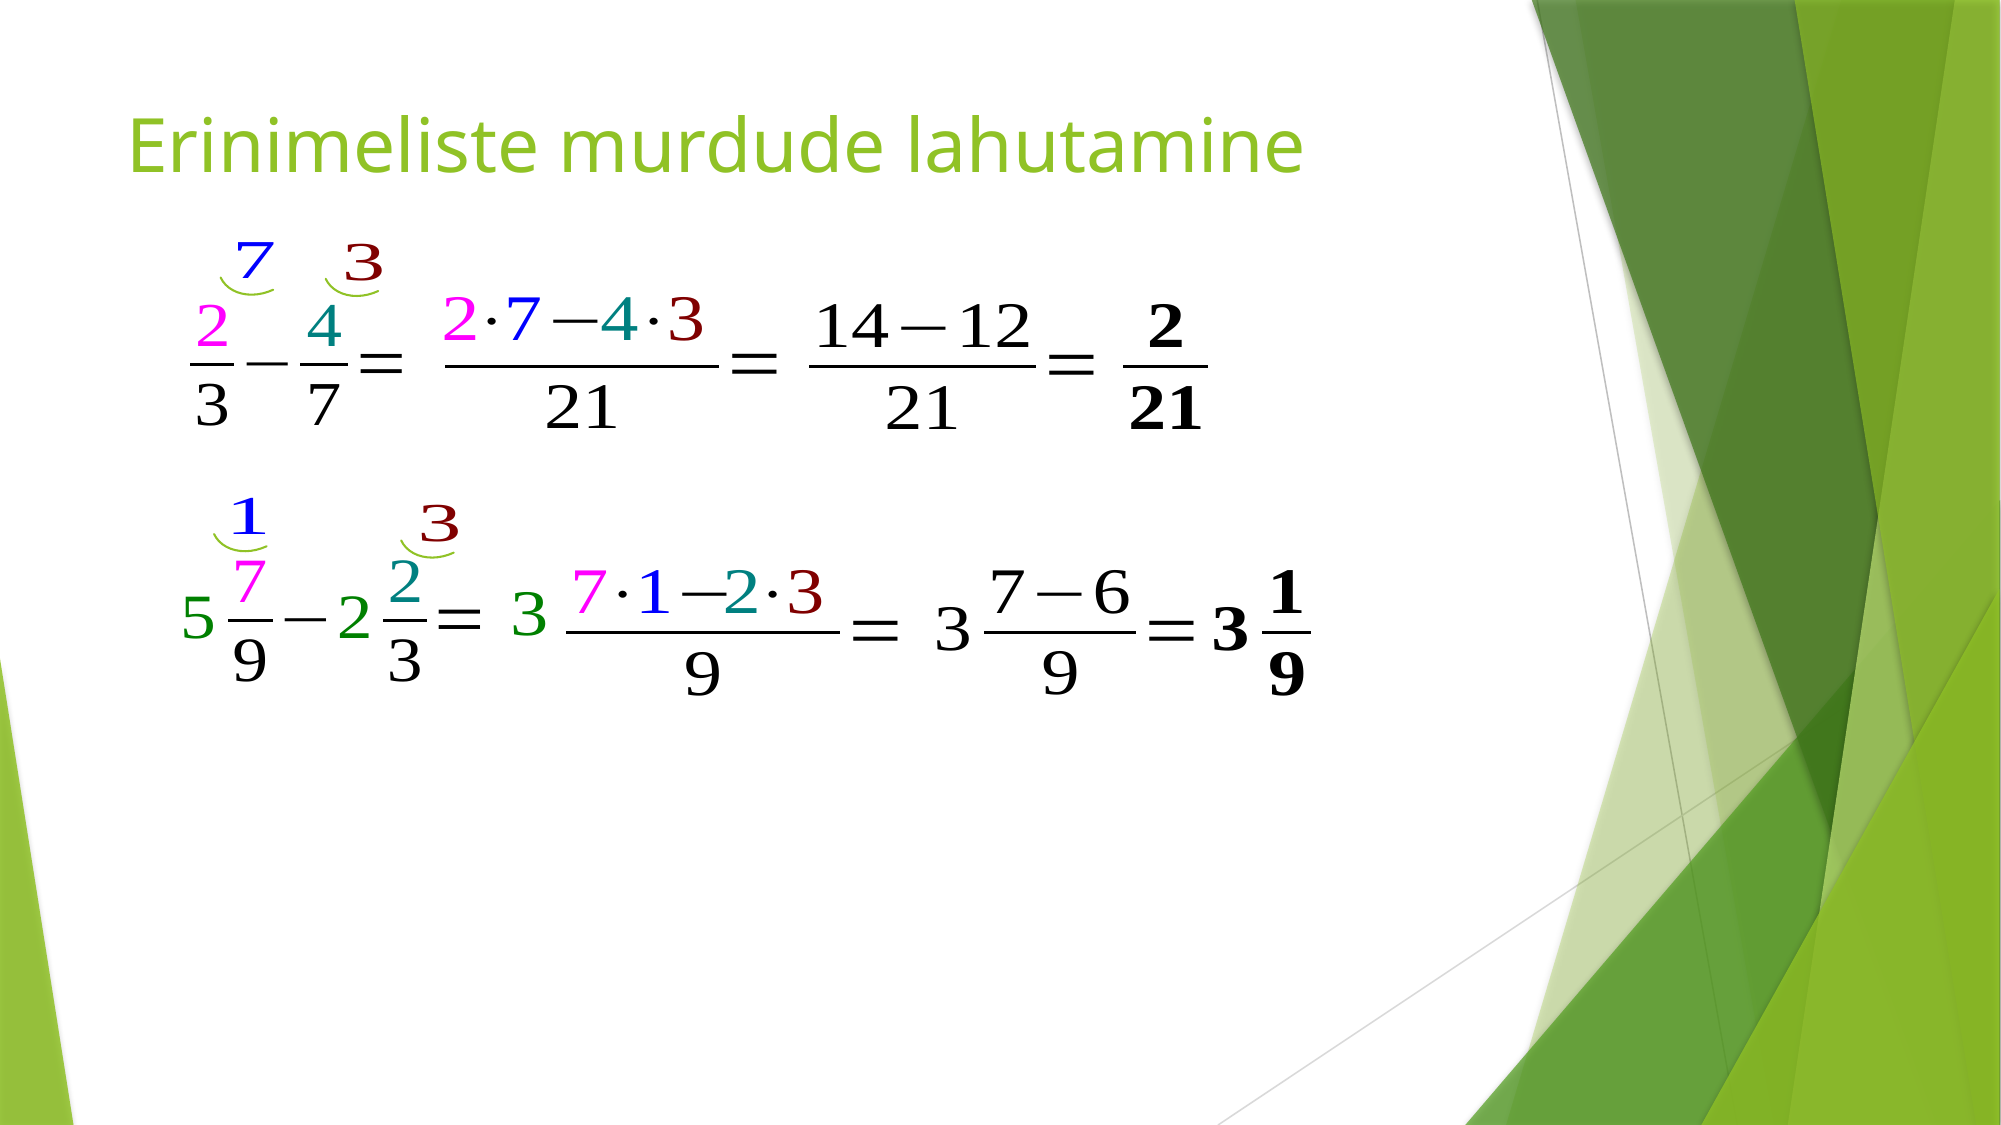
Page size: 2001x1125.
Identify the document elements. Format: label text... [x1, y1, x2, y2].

title Erinimeliste murdude lahutamine [111, 90, 1522, 308]
chart [501, 555, 916, 709]
chart [173, 485, 498, 695]
chart [179, 229, 419, 439]
chart [433, 282, 795, 443]
chart [797, 289, 1220, 443]
chart [925, 555, 1323, 709]
